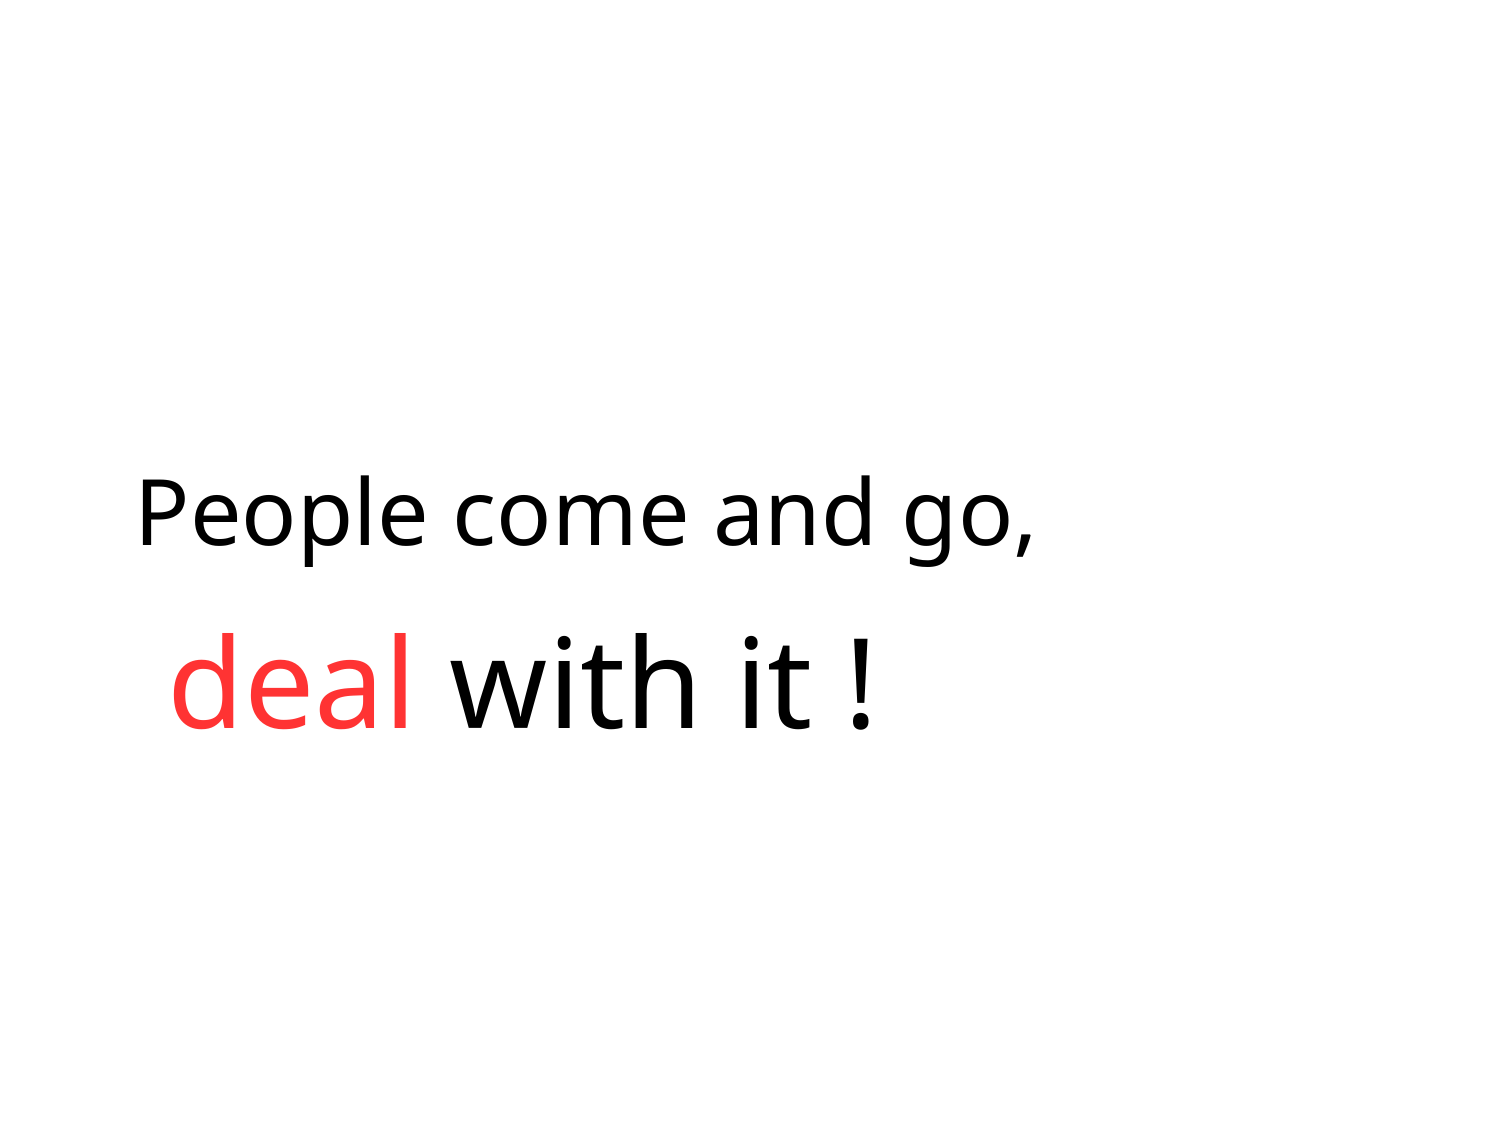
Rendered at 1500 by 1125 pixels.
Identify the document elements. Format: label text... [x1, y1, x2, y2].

text_box People come and go, deal with it ! [120, 360, 1414, 796]
